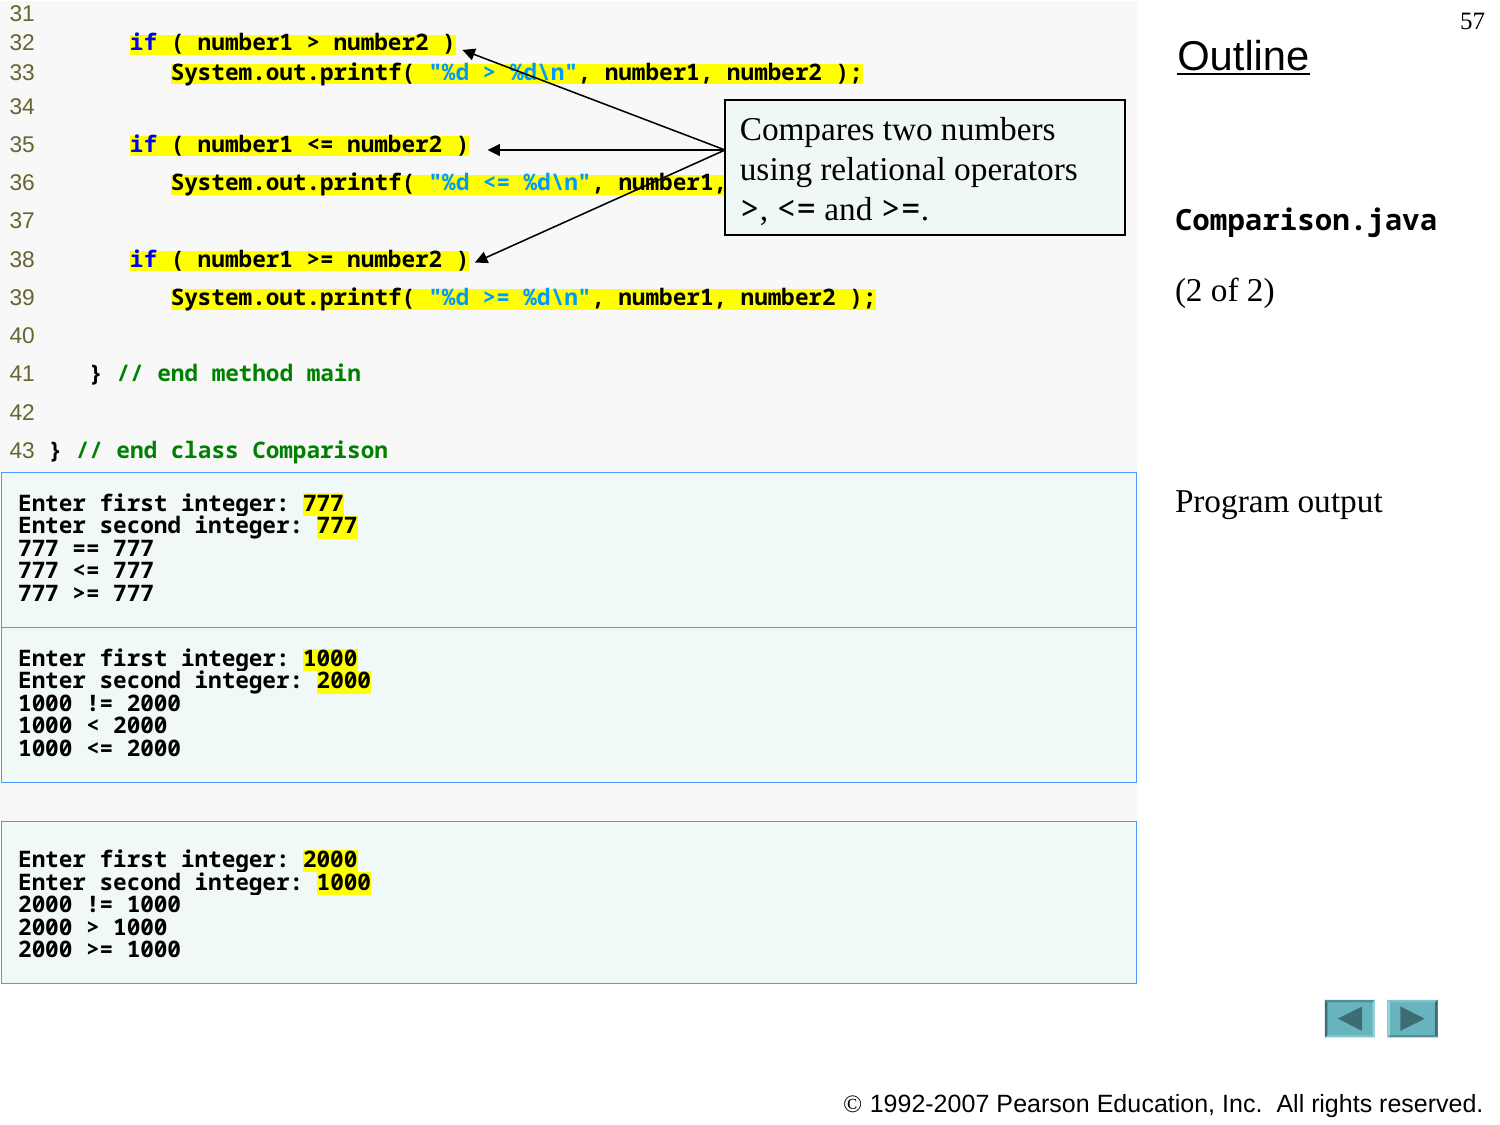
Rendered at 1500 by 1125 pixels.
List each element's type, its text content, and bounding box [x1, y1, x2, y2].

chart [0, 0, 1140, 1014]
list Comparison.java (2 of 2) Program output [1174, 191, 1500, 536]
text_box Compares two numbers using relational operators >, <= and >=. [724, 99, 1126, 236]
title Outline [1162, 24, 1500, 91]
